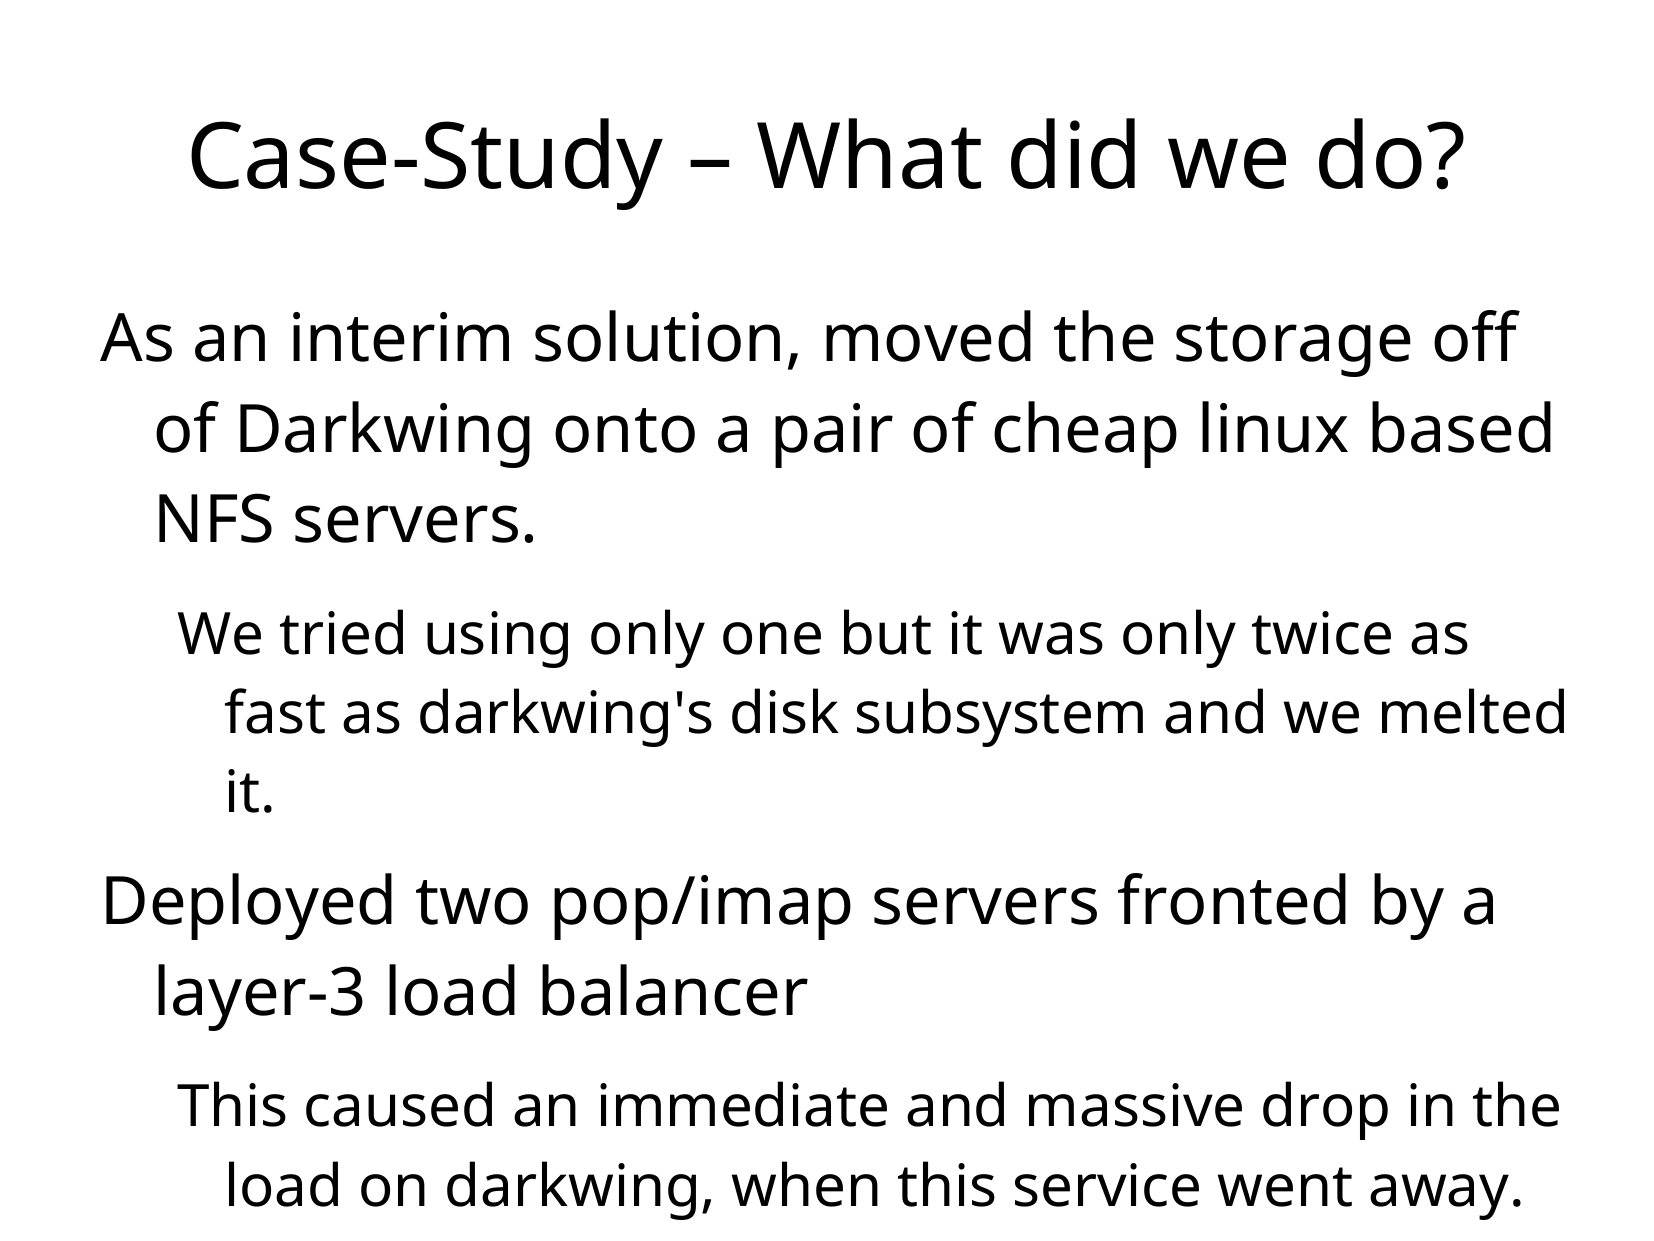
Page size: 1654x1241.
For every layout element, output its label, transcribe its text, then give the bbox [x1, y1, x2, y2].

title Case-Study – What did we do? [82, 49, 1571, 257]
list As an interim solution, moved the storage off of Darkwing onto a pair of cheap linux based NFS servers. We tried using only one but it was only twice as fast as darkwing's disk subsystem and we melted it. Deployed two pop/imap servers fronted by a layer-3 load balancer This caused an immediate and massive drop in the load on darkwing, when this service went away. Pulled incoming and outgoing smtp off darkwing onto another box. [82, 290, 1571, 1241]
